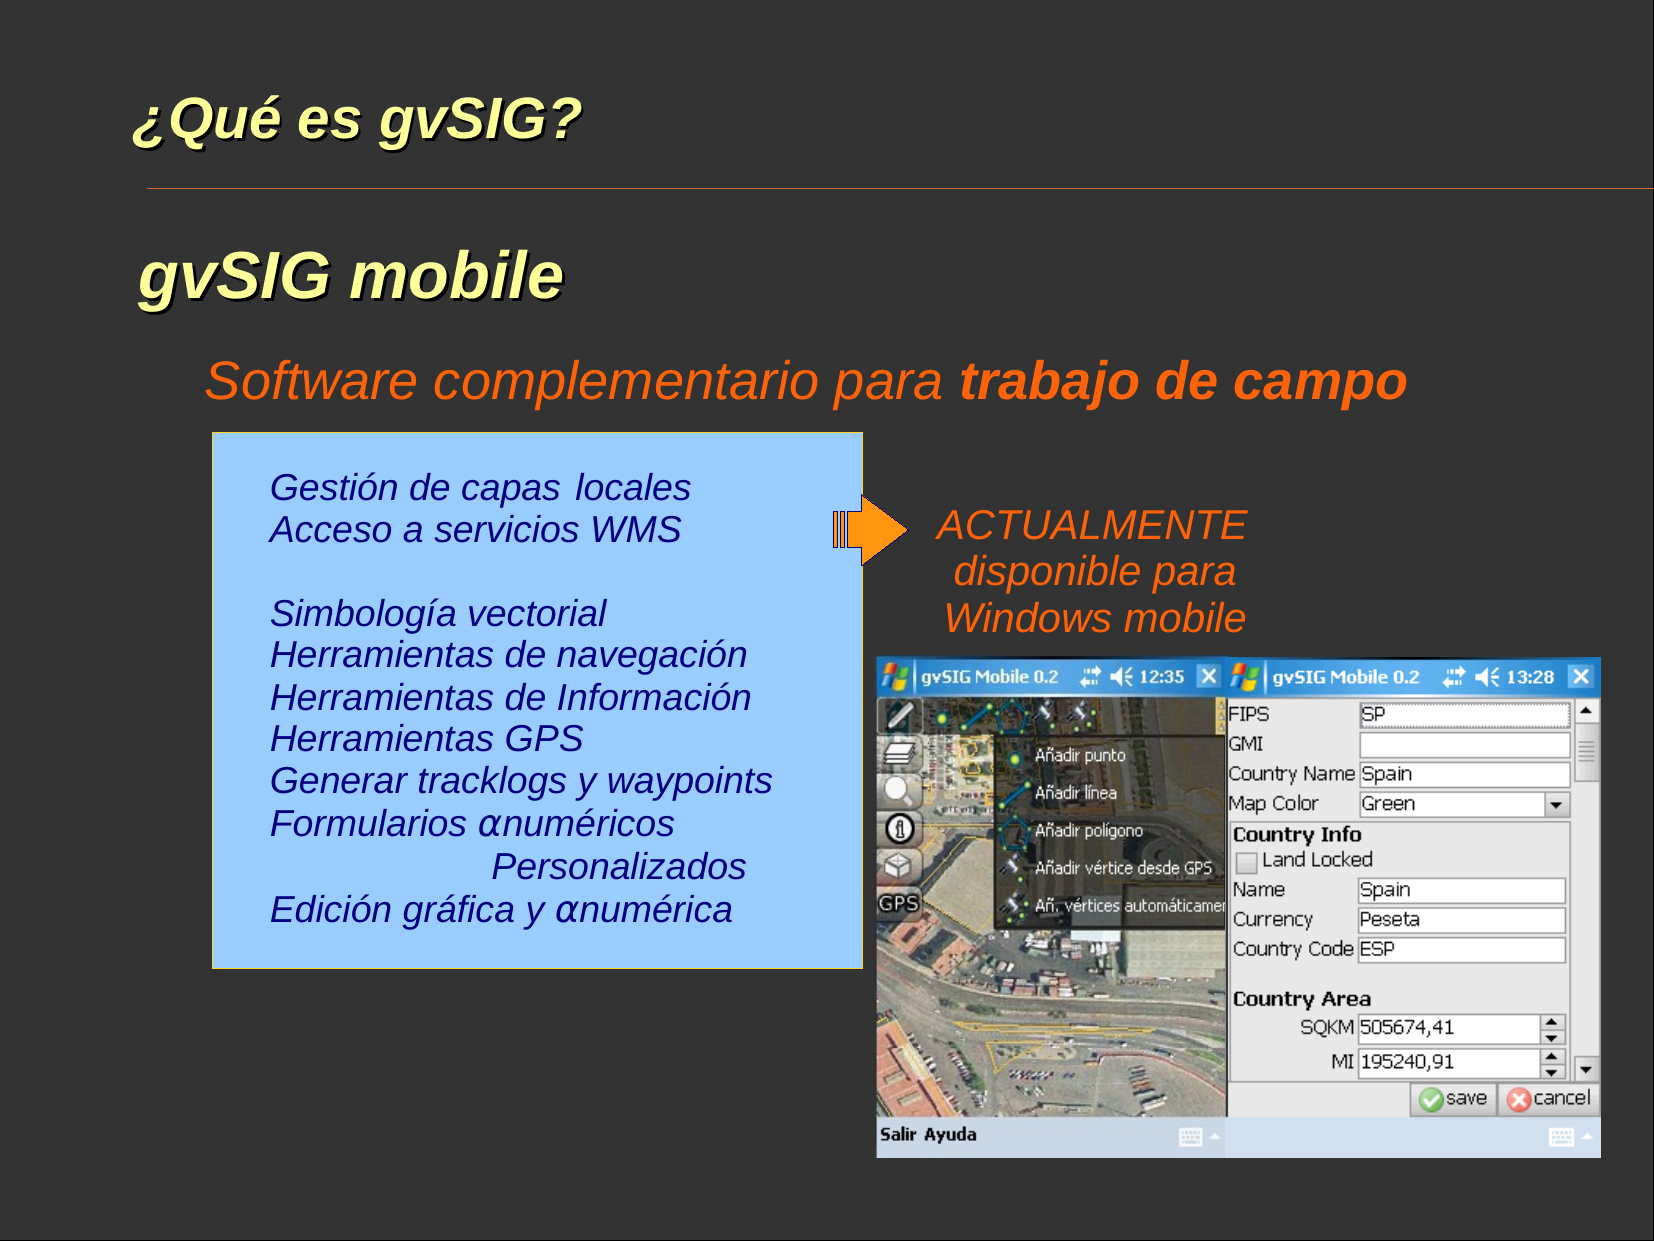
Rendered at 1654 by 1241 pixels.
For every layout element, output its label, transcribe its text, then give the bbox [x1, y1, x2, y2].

picture [874, 655, 1601, 1158]
text_box ACTUALMENTE disponible para Windows mobile [938, 502, 1252, 640]
text_box [0, 0, 1654, 1241]
text_box Gestión de capas locales Acceso a servicios WMS Simbología vectorial Herramientas de navegación Herramientas de Información Herramientas GPS Generar tracklogs y waypoints Formularios αnuméricos Personalizados Edición gráfica y αnumérica [254, 458, 821, 1028]
text_box Software complementario para trabajo de campo [206, 352, 1424, 410]
text_box gvSIG mobile [124, 230, 686, 320]
text_box ¿Qué es gvSIG? [118, 78, 975, 169]
